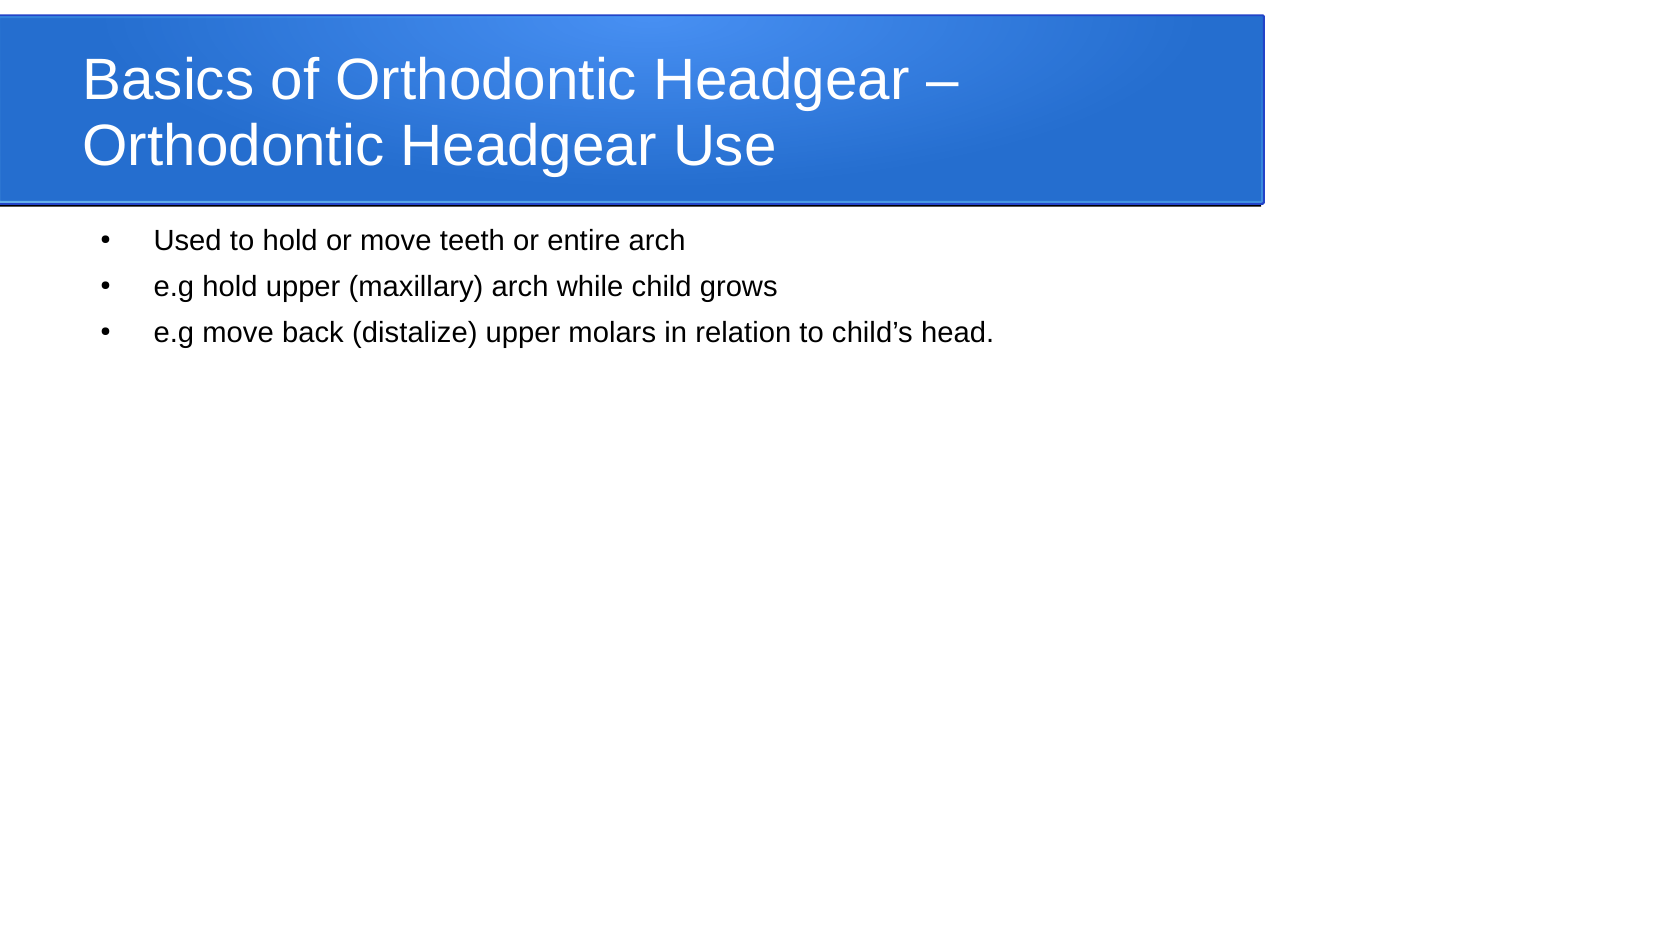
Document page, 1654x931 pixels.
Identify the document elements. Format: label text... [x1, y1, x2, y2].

title Basics of Orthodontic Headgear – Orthodontic Headgear Use [82, 35, 1235, 189]
list Used to hold or move teeth or entire arch e.g hold upper (maxillary) arch while child grows e.g move back (distalize) upper molars in relation to child’s head. [82, 224, 1571, 764]
